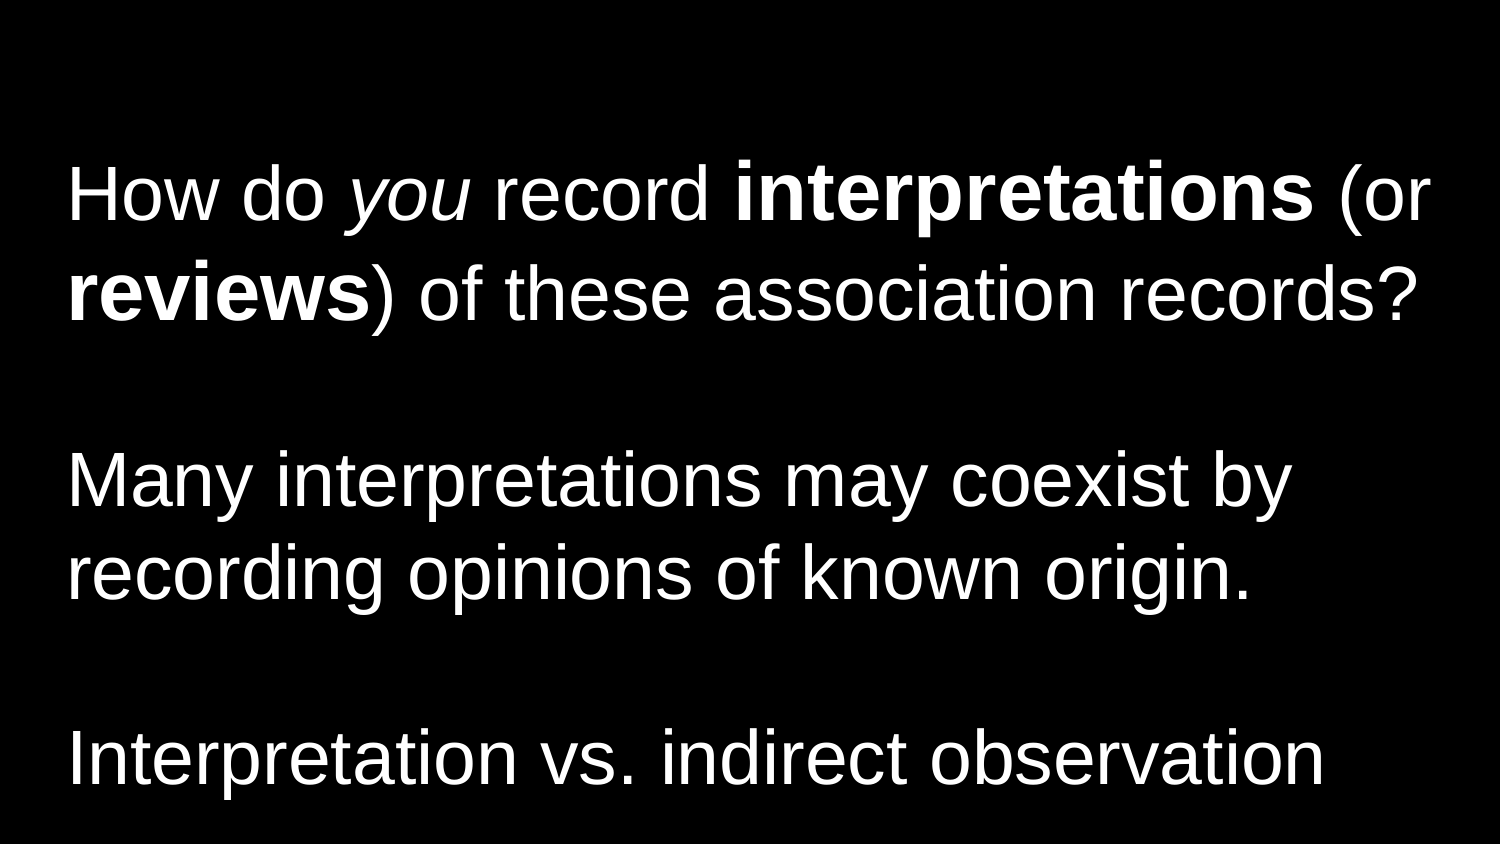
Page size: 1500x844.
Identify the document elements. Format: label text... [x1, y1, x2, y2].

title How do you record interpretations (or reviews) of these association records? Many interpretations may coexist by recording opinions of known origin. Interpretation vs. indirect observation [51, 122, 1449, 459]
